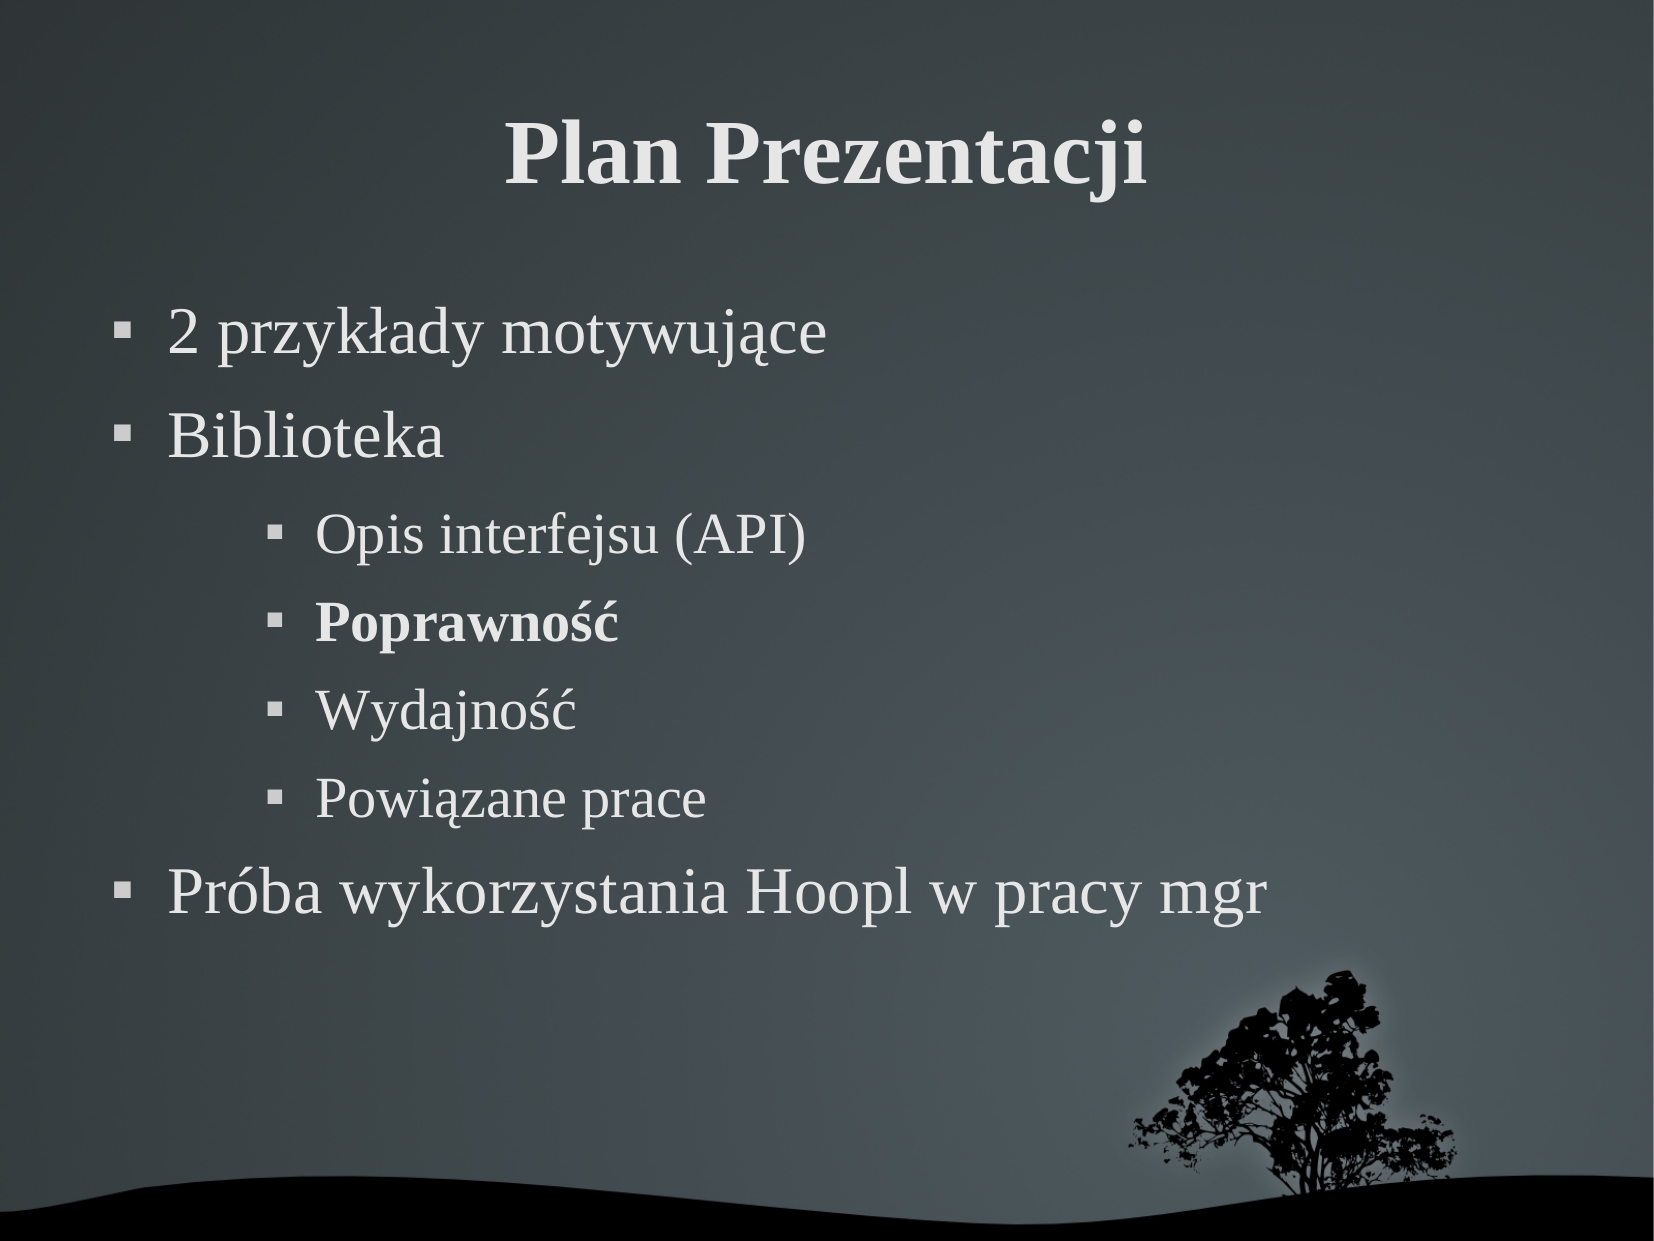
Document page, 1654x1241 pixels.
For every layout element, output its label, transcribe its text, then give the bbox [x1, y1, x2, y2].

title Plan Prezentacji [82, 56, 1571, 250]
list 2 przykłady motywujące Biblioteka Opis interfejsu (API) Poprawność Wydajność Powiązane prace Próba wykorzystania Hoopl w pracy mgr [78, 294, 1567, 1098]
picture [0, 0, 1654, 1241]
